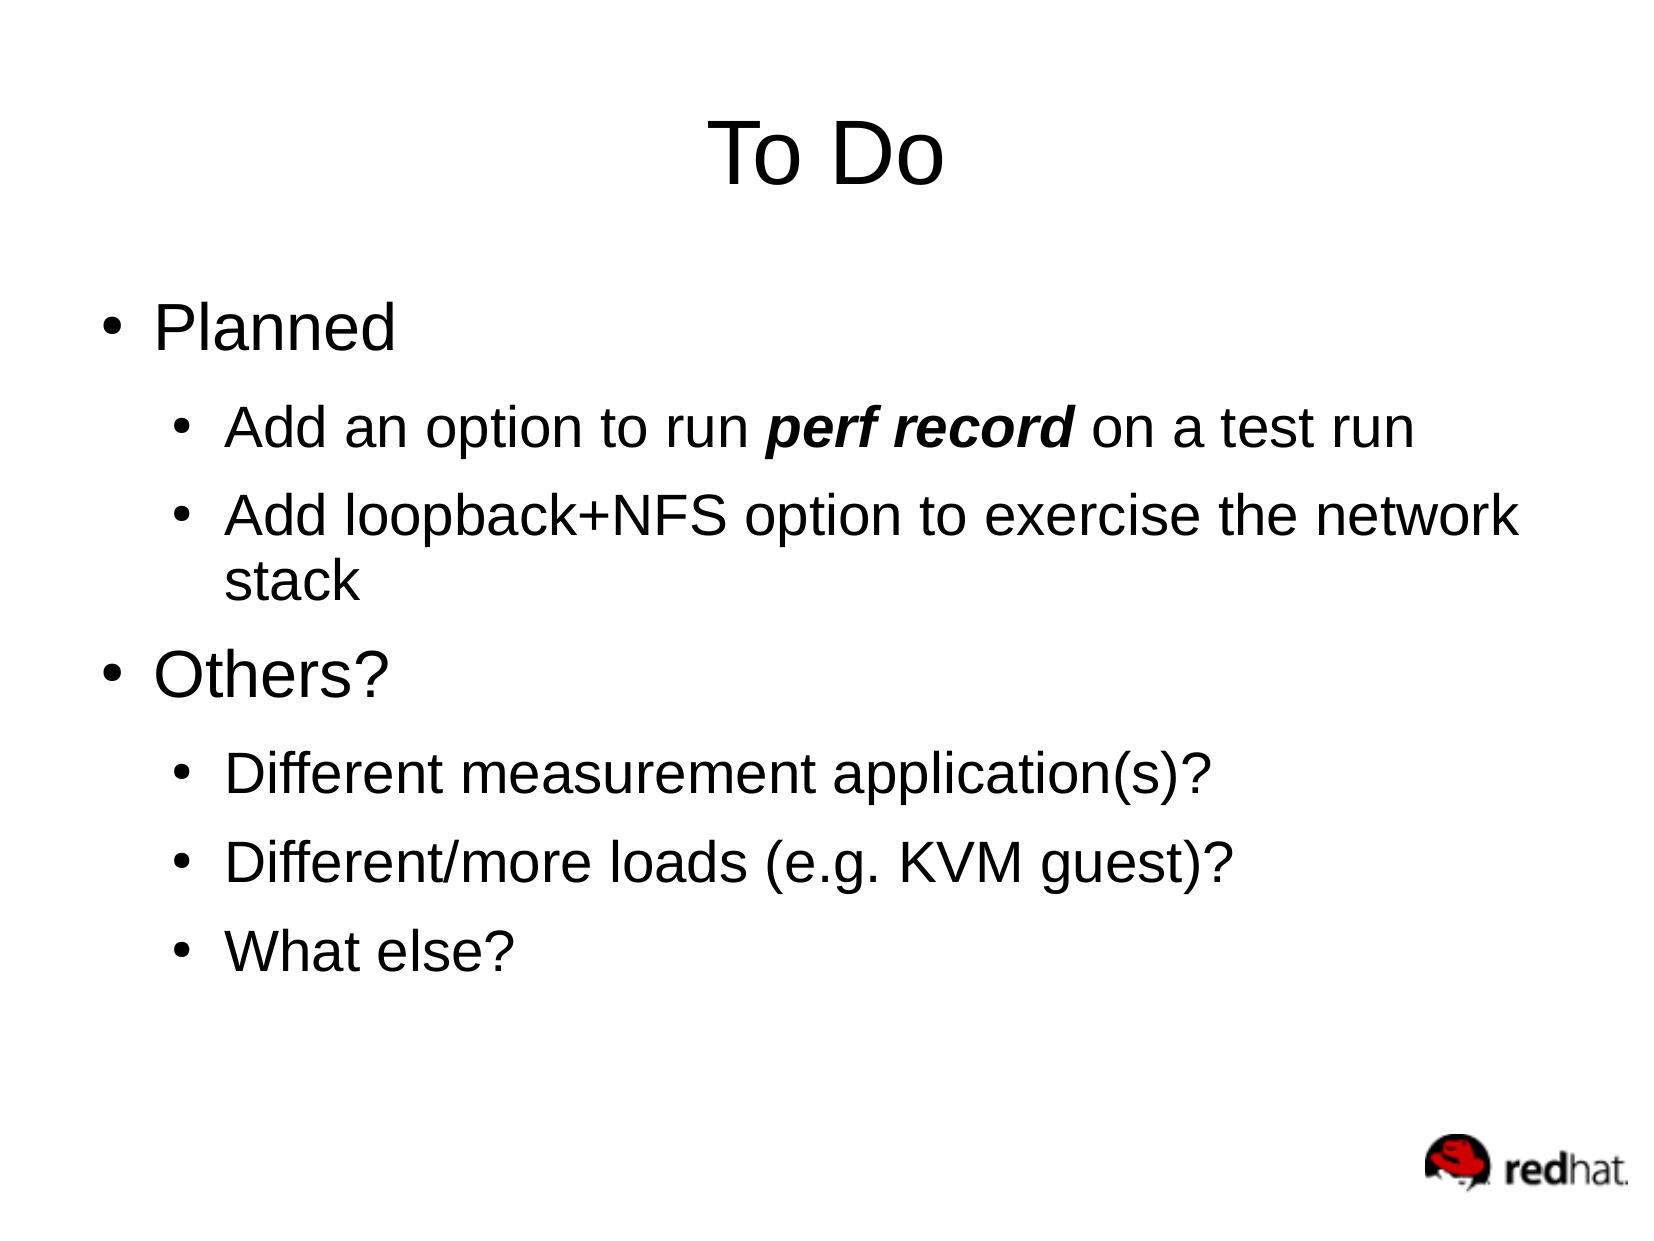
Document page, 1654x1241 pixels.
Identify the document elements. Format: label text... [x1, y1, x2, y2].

title To Do [82, 49, 1571, 257]
list Planned Add an option to run perf record on a test run Add loopback+NFS option to exercise the network stack Others? Different measurement application(s)? Different/more loads (e.g. KVM guest)? What else? [82, 290, 1571, 1109]
picture [1425, 1134, 1628, 1201]
